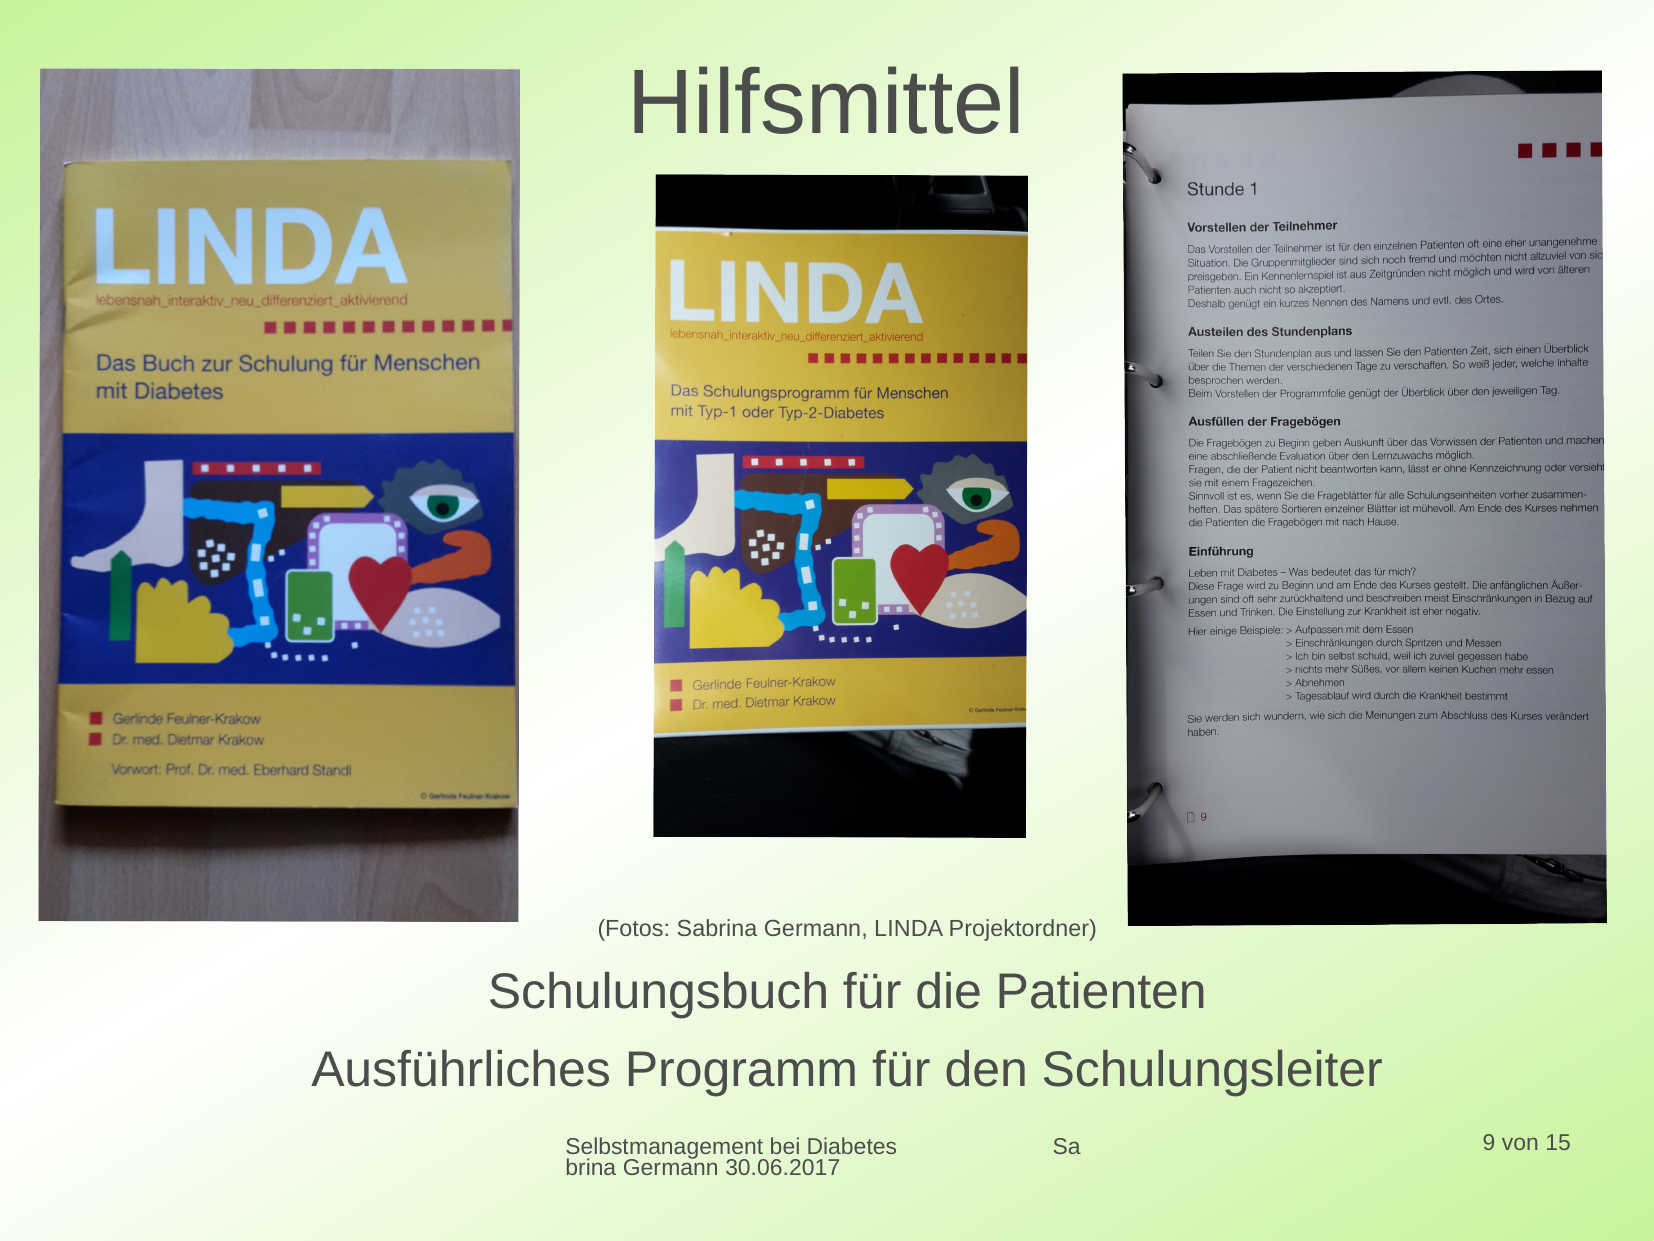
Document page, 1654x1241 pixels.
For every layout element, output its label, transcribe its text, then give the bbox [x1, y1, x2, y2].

picture [653, 174, 1028, 818]
picture [38, 68, 520, 921]
list (Fotos: Sabrina Germann, LINDA Projektordner) Schulungsbuch für die Patienten Ausführliches Programm für den Schulungsleiter [212, 818, 1430, 1099]
title Hilfsmittel [82, 49, 1571, 154]
picture [1122, 70, 1607, 926]
